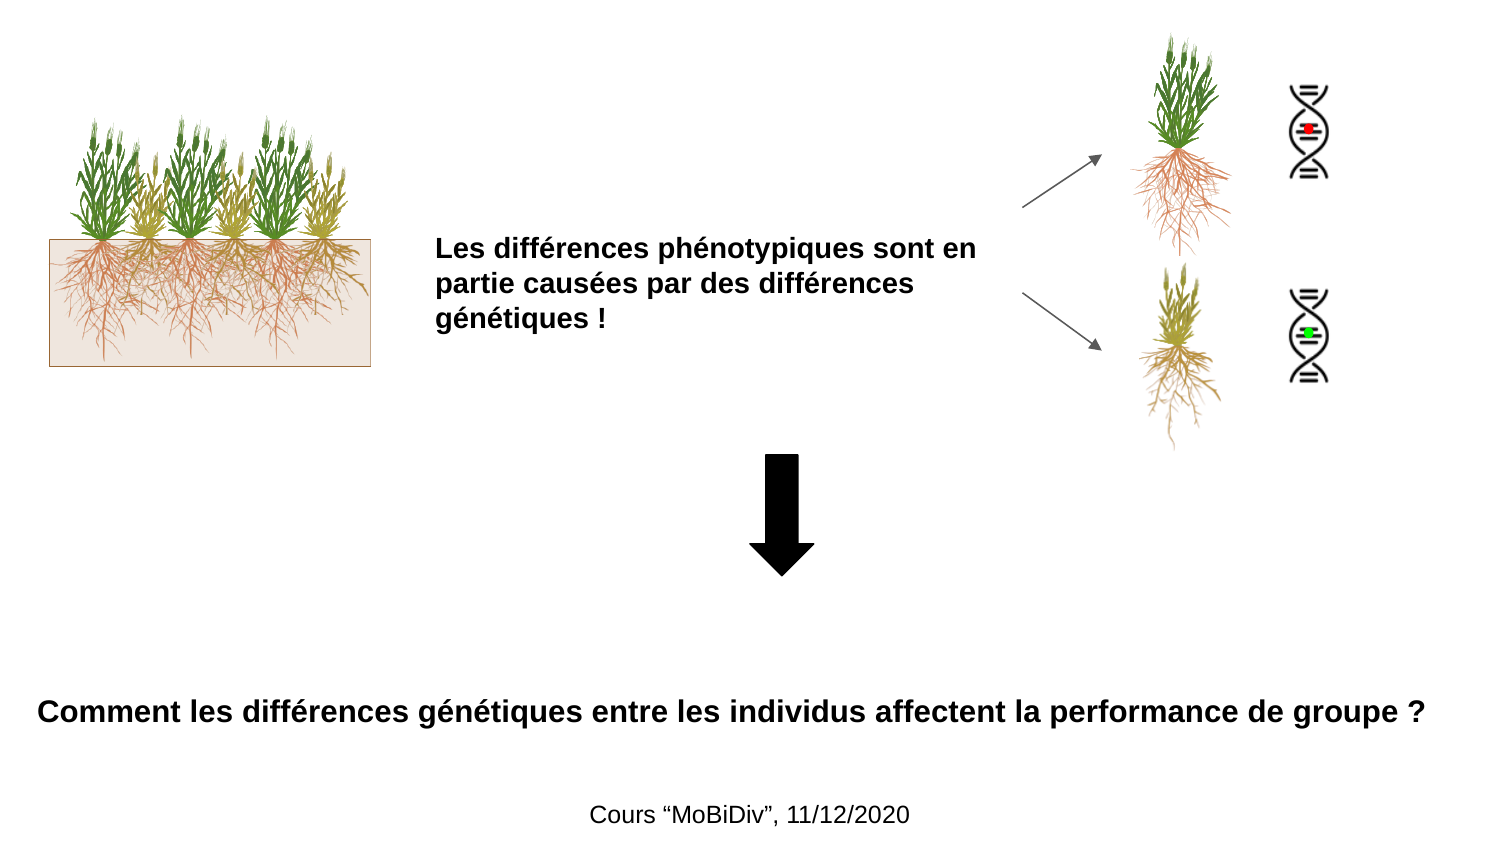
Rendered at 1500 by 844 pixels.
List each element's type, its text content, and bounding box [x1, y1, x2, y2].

text_box [1303, 327, 1314, 339]
text_box [749, 454, 814, 576]
picture [1130, 32, 1234, 455]
text_box [1303, 123, 1314, 135]
title Comment les différences génétiques entre les individus affectent la performance de groupe ? [22, 676, 1478, 762]
picture [1248, 276, 1370, 391]
title Les différences phénotypiques sont en partie causées par des différences génétiques ! [420, 214, 1018, 351]
picture [1248, 72, 1370, 187]
picture [45, 112, 374, 369]
